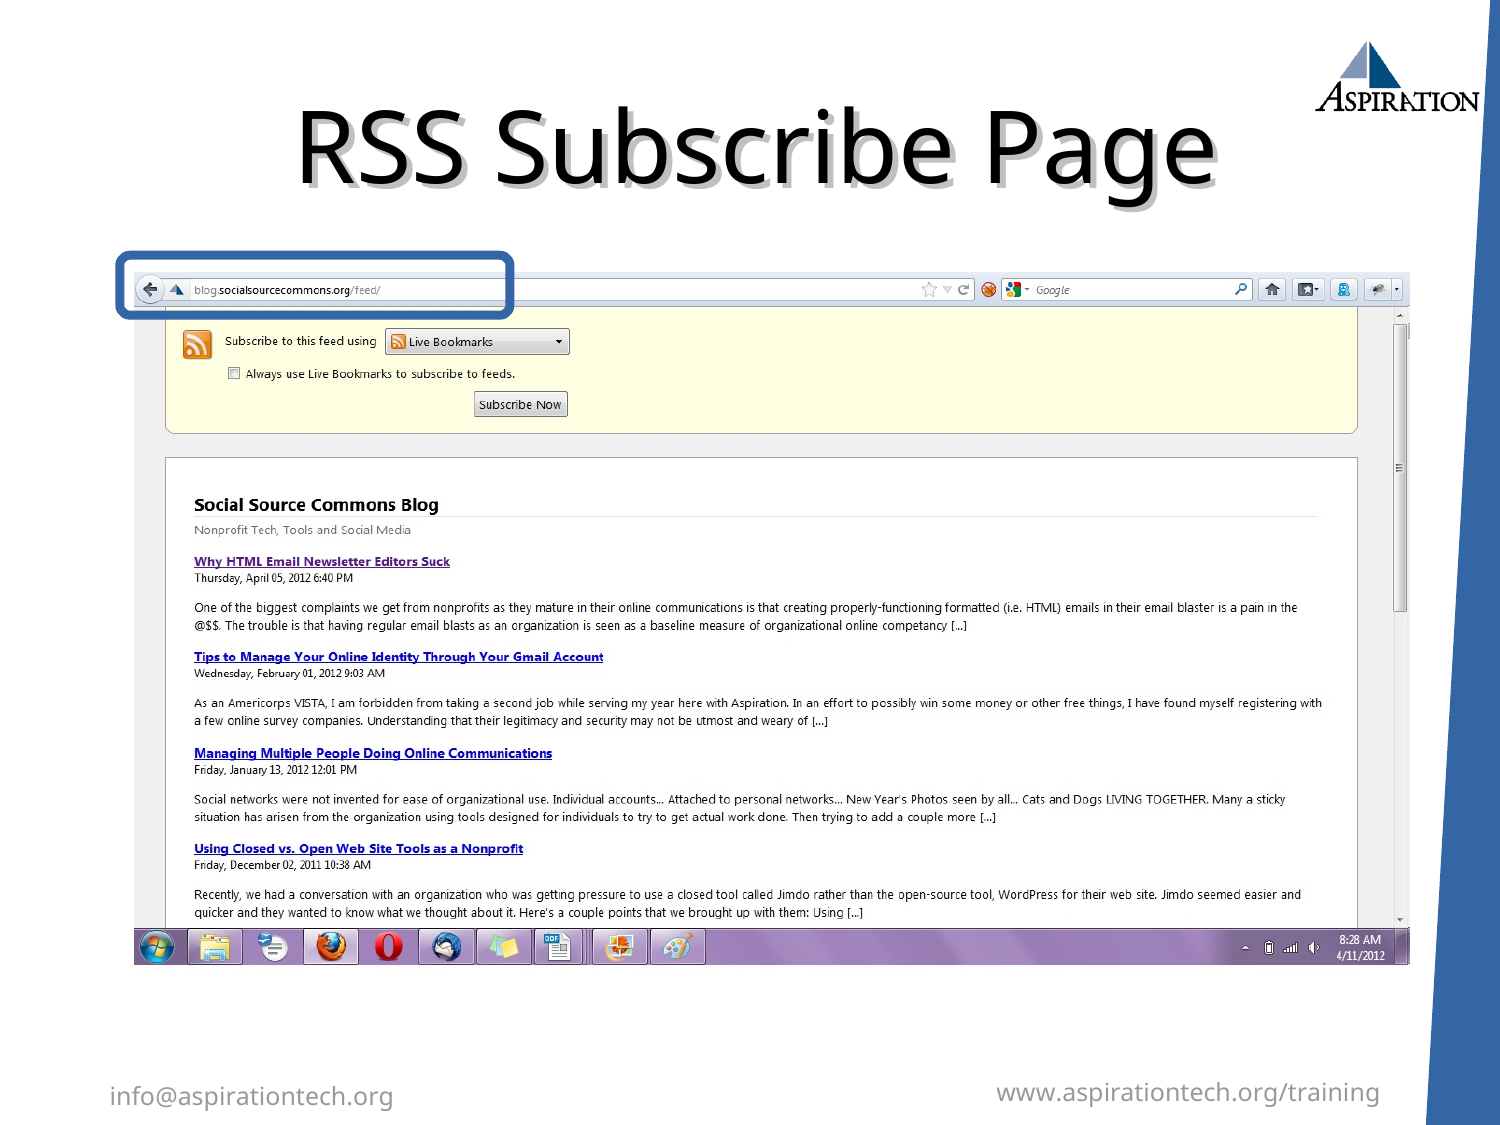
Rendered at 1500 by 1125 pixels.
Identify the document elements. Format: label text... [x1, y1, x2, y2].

picture [1315, 41, 1480, 120]
picture [134, 272, 505, 310]
picture [134, 272, 1410, 990]
title RSS Subscribe Page [57, 45, 1455, 232]
